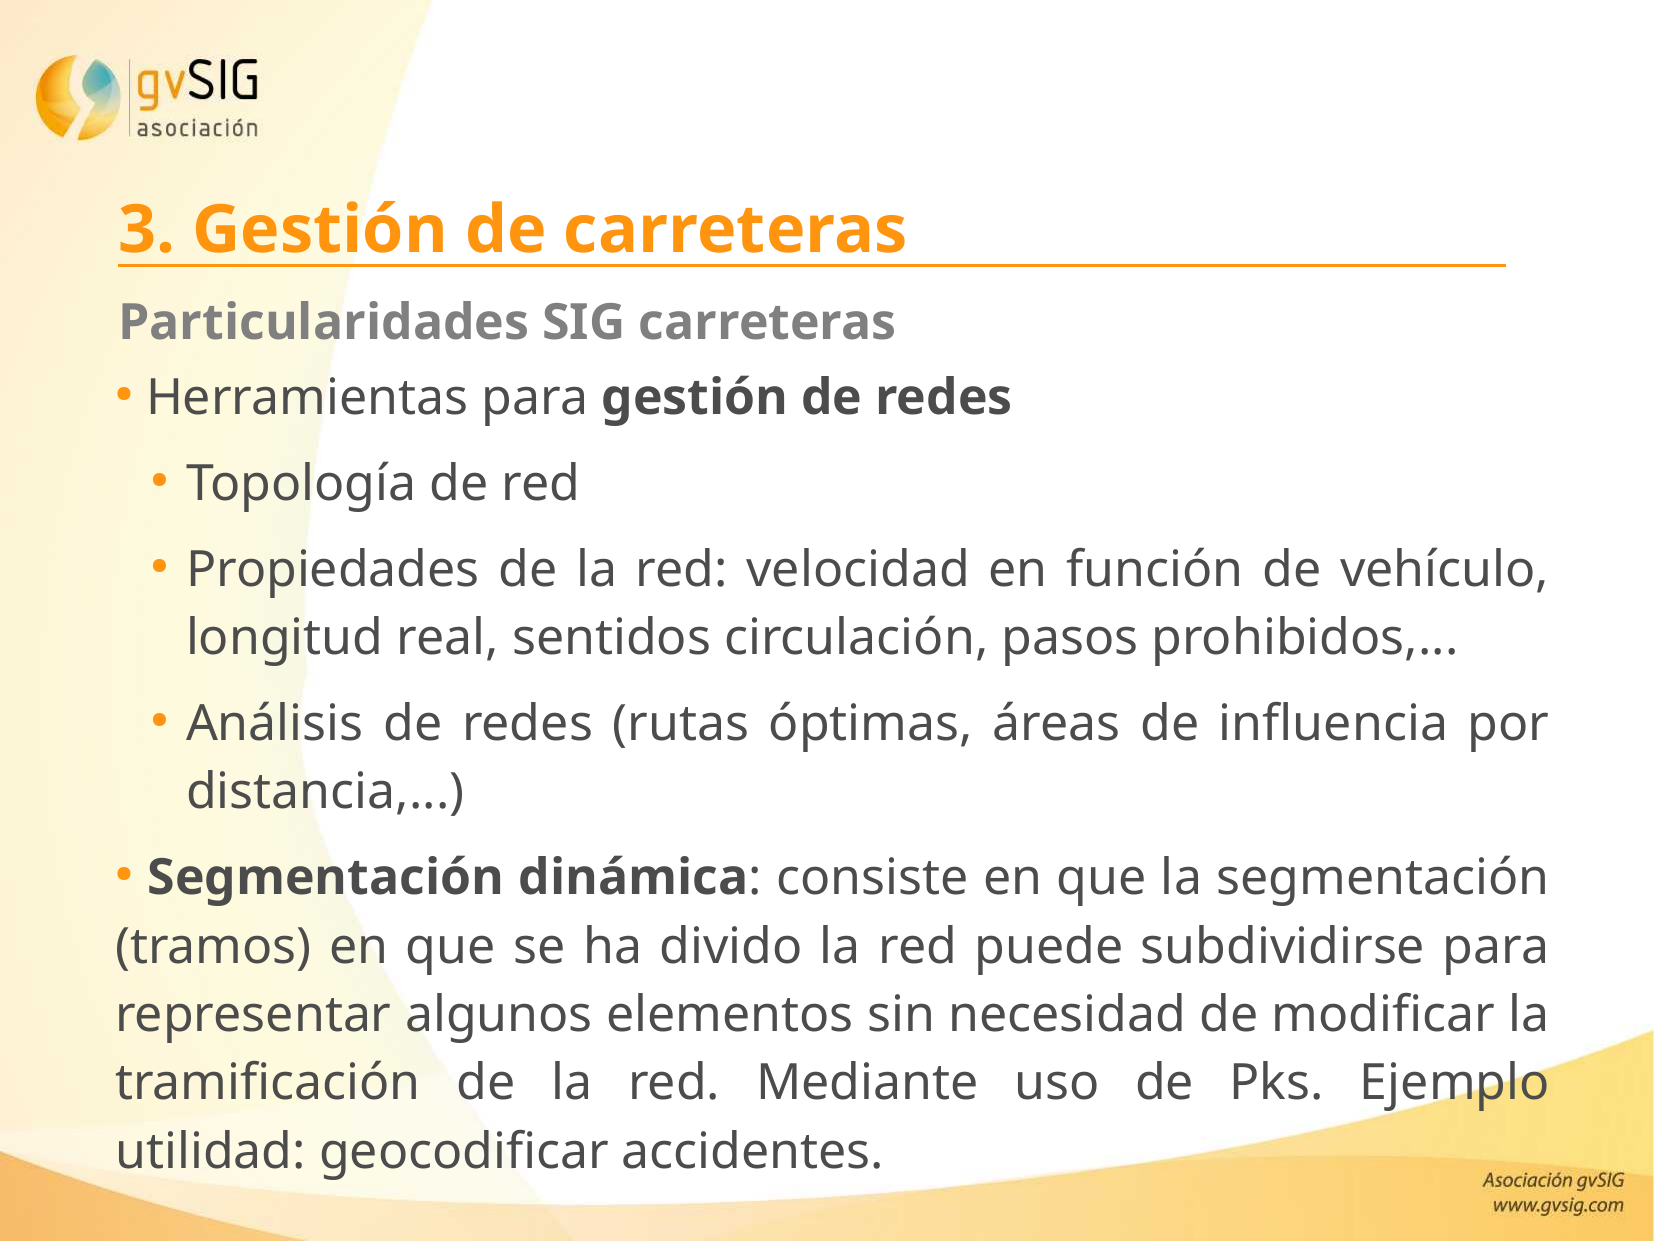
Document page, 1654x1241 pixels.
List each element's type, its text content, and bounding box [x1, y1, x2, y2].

title Particularidades SIG carreteras [118, 276, 1447, 353]
picture [0, 0, 1654, 1241]
text_box Herramientas para gestión de redes Topología de red Propiedades de la red: velocidad en función de vehículo, longitud real, sentidos circulación, pasos prohibidos,... Análisis de redes (rutas óptimas, áreas de influencia por distancia,...) Segmentación dinámica: consiste en que la segmentación (tramos) en que se ha divido la red puede subdividirse para representar algunos elementos sin necesidad de modificar la tramificación de la red. Mediante uso de Pks. Ejemplo utilidad: geocodificar accidentes. [100, 353, 1565, 1232]
title 3. Gestión de carreteras [118, 177, 1607, 276]
